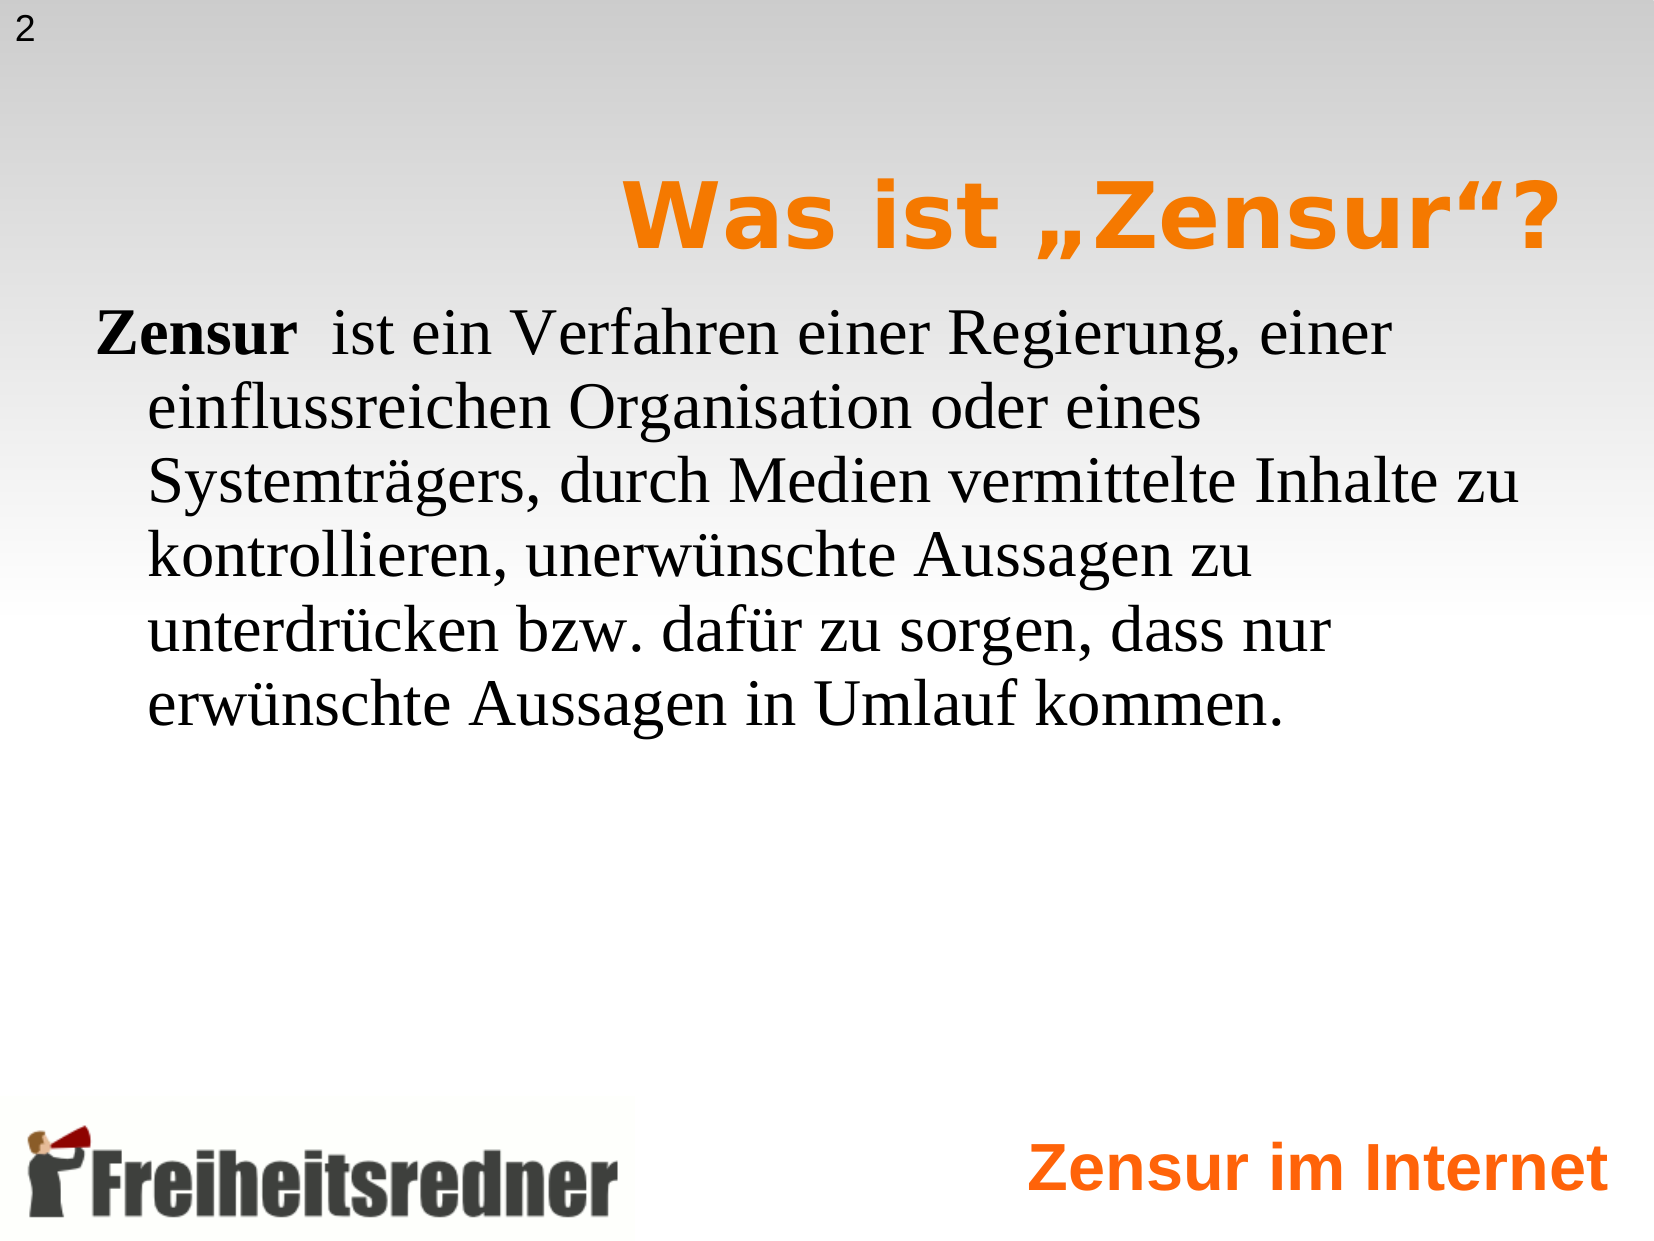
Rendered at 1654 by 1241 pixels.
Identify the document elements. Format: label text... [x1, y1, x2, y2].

picture [0, 1096, 635, 1241]
list Zensur ist ein Verfahren einer Regierung, einer einflussreichen Organisation oder eines Systemträgers, durch Medien vermittelte Inhalte zu kontrollieren, unerwünschte Aussagen zu unterdrücken bzw. dafür zu sorgen, dass nur erwünschte Aussagen in Umlauf kommen. [76, 295, 1565, 1099]
title Was ist „Zensur“? [76, 163, 1565, 271]
